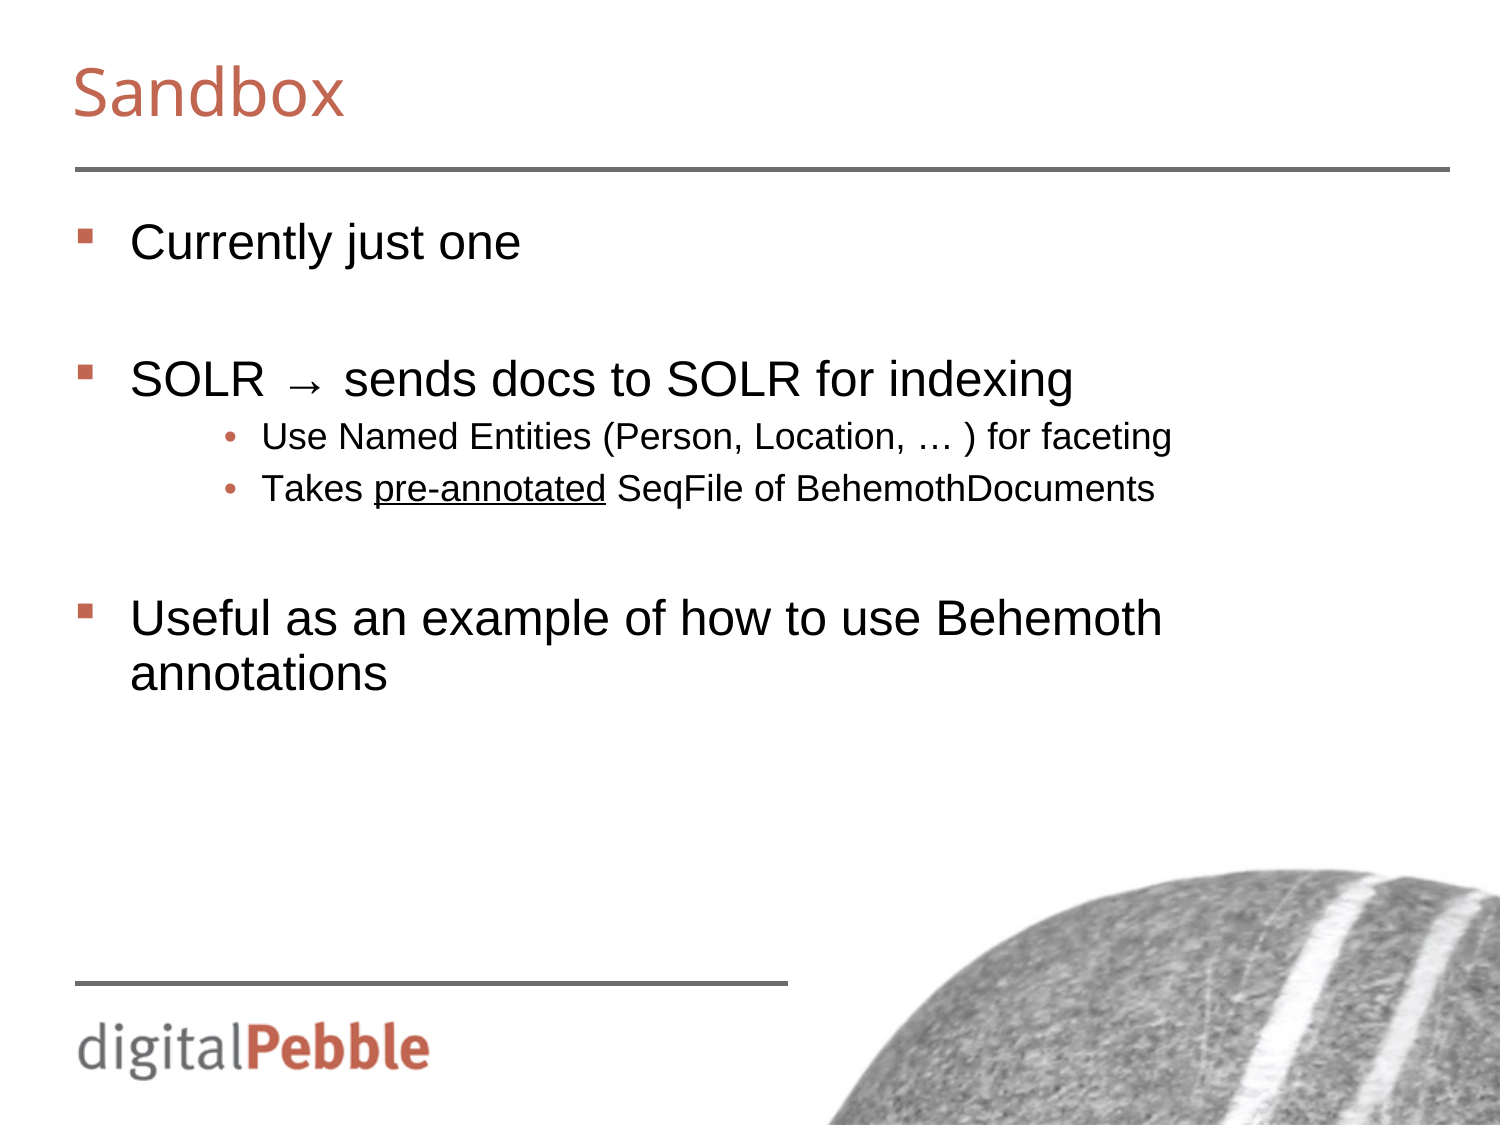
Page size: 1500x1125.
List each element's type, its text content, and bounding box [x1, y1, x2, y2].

list Currently just one SOLR → sends docs to SOLR for indexing Use Named Entities (Person, Location, … ) for faceting Takes pre-annotated SeqFile of BehemothDocuments Useful as an example of how to use Behemoth annotations [59, 206, 1439, 975]
picture [0, 0, 1500, 1125]
title Sandbox [57, 37, 1438, 174]
